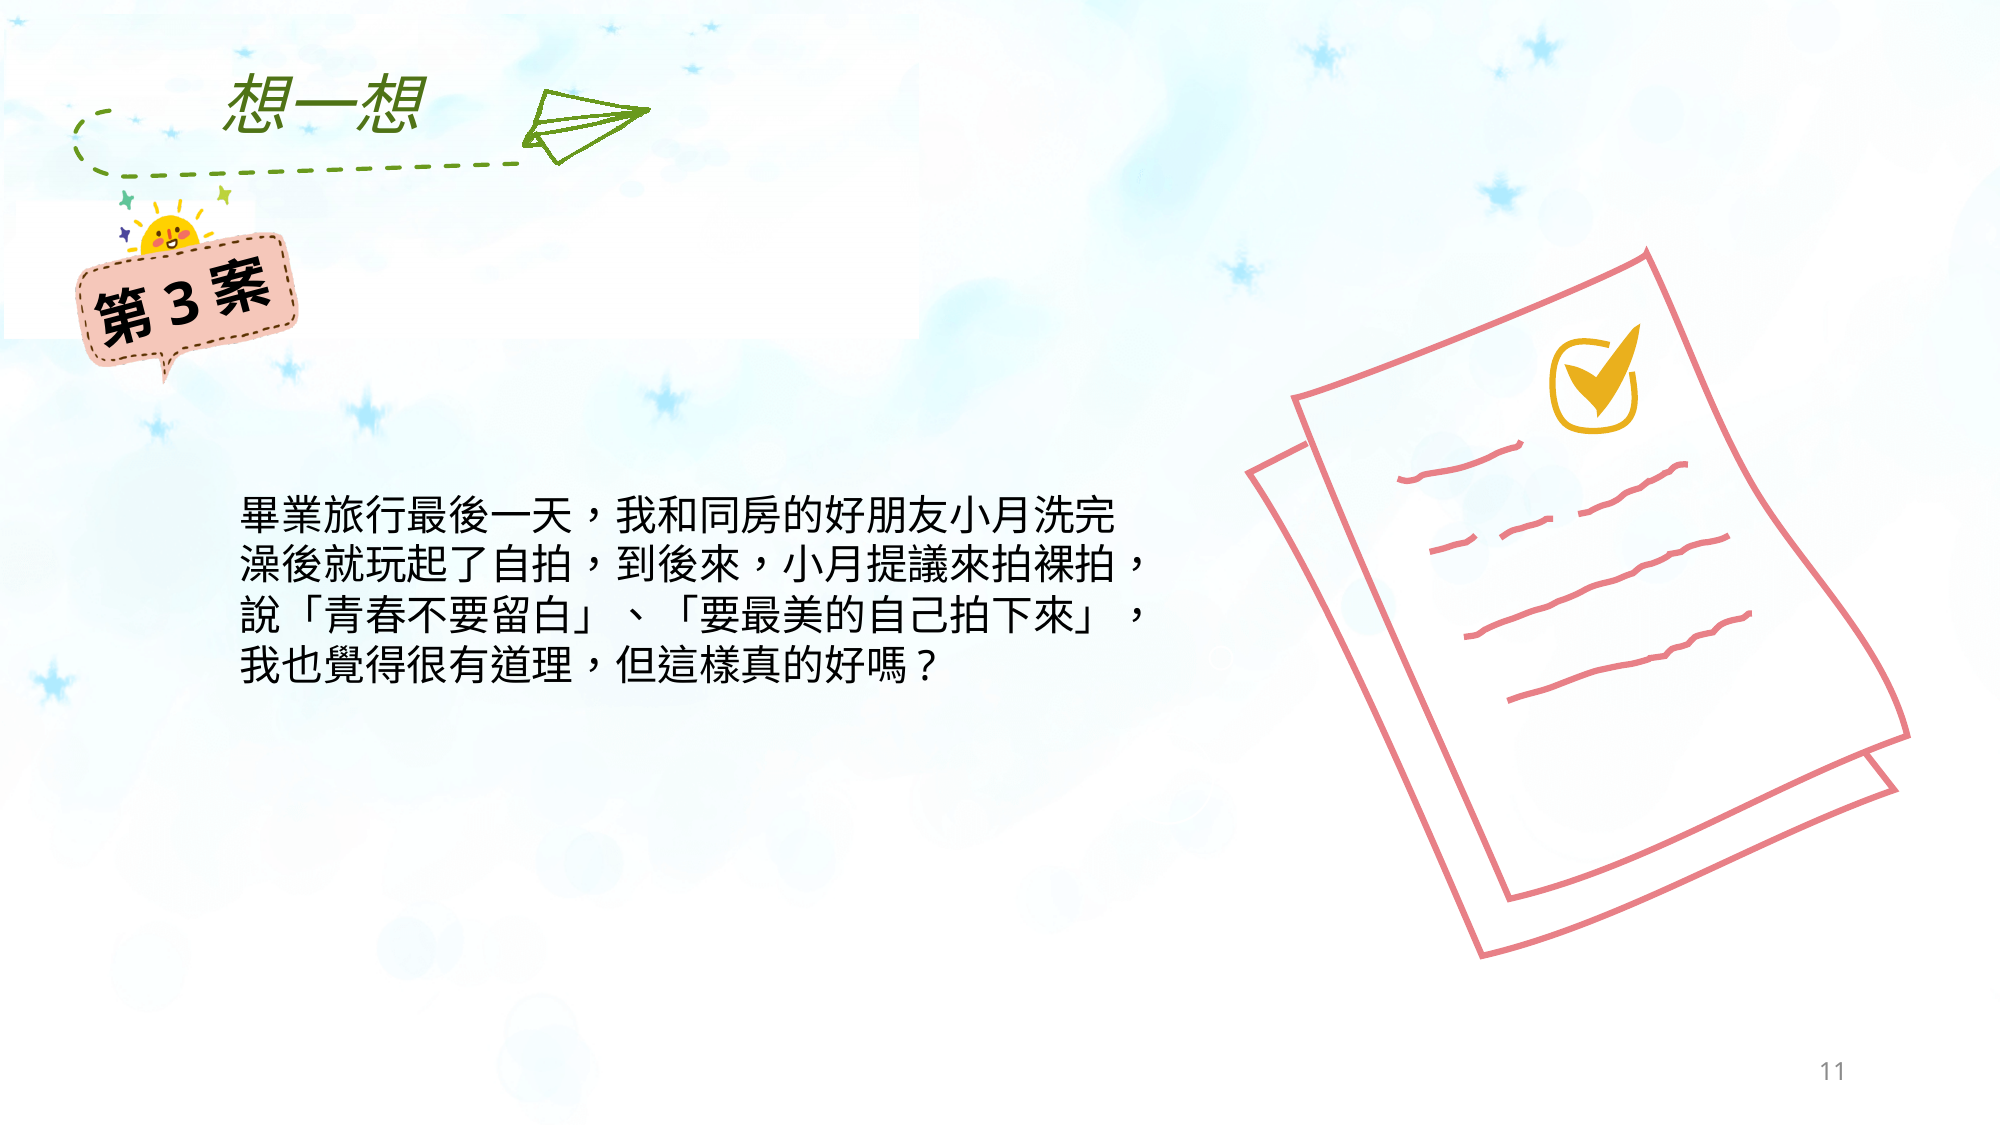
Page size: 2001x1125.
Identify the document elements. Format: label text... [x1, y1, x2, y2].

text_box [522, 89, 651, 166]
slide_number <編號> [1412, 1042, 1863, 1103]
text_box [1569, 329, 1637, 411]
picture [4, 14, 919, 454]
text_box 想一想 [204, 55, 435, 151]
text_box 畢業旅行最後一天，我和同房的好朋友小月洗完澡後就玩起了自拍，到後來，小月提議來拍裸拍，說「青春不要留白」、「要最美的自己拍下來」， 我也覺得很有道理，但這樣真的好嗎? [225, 481, 1154, 696]
text_box 第3案 [70, 232, 293, 368]
